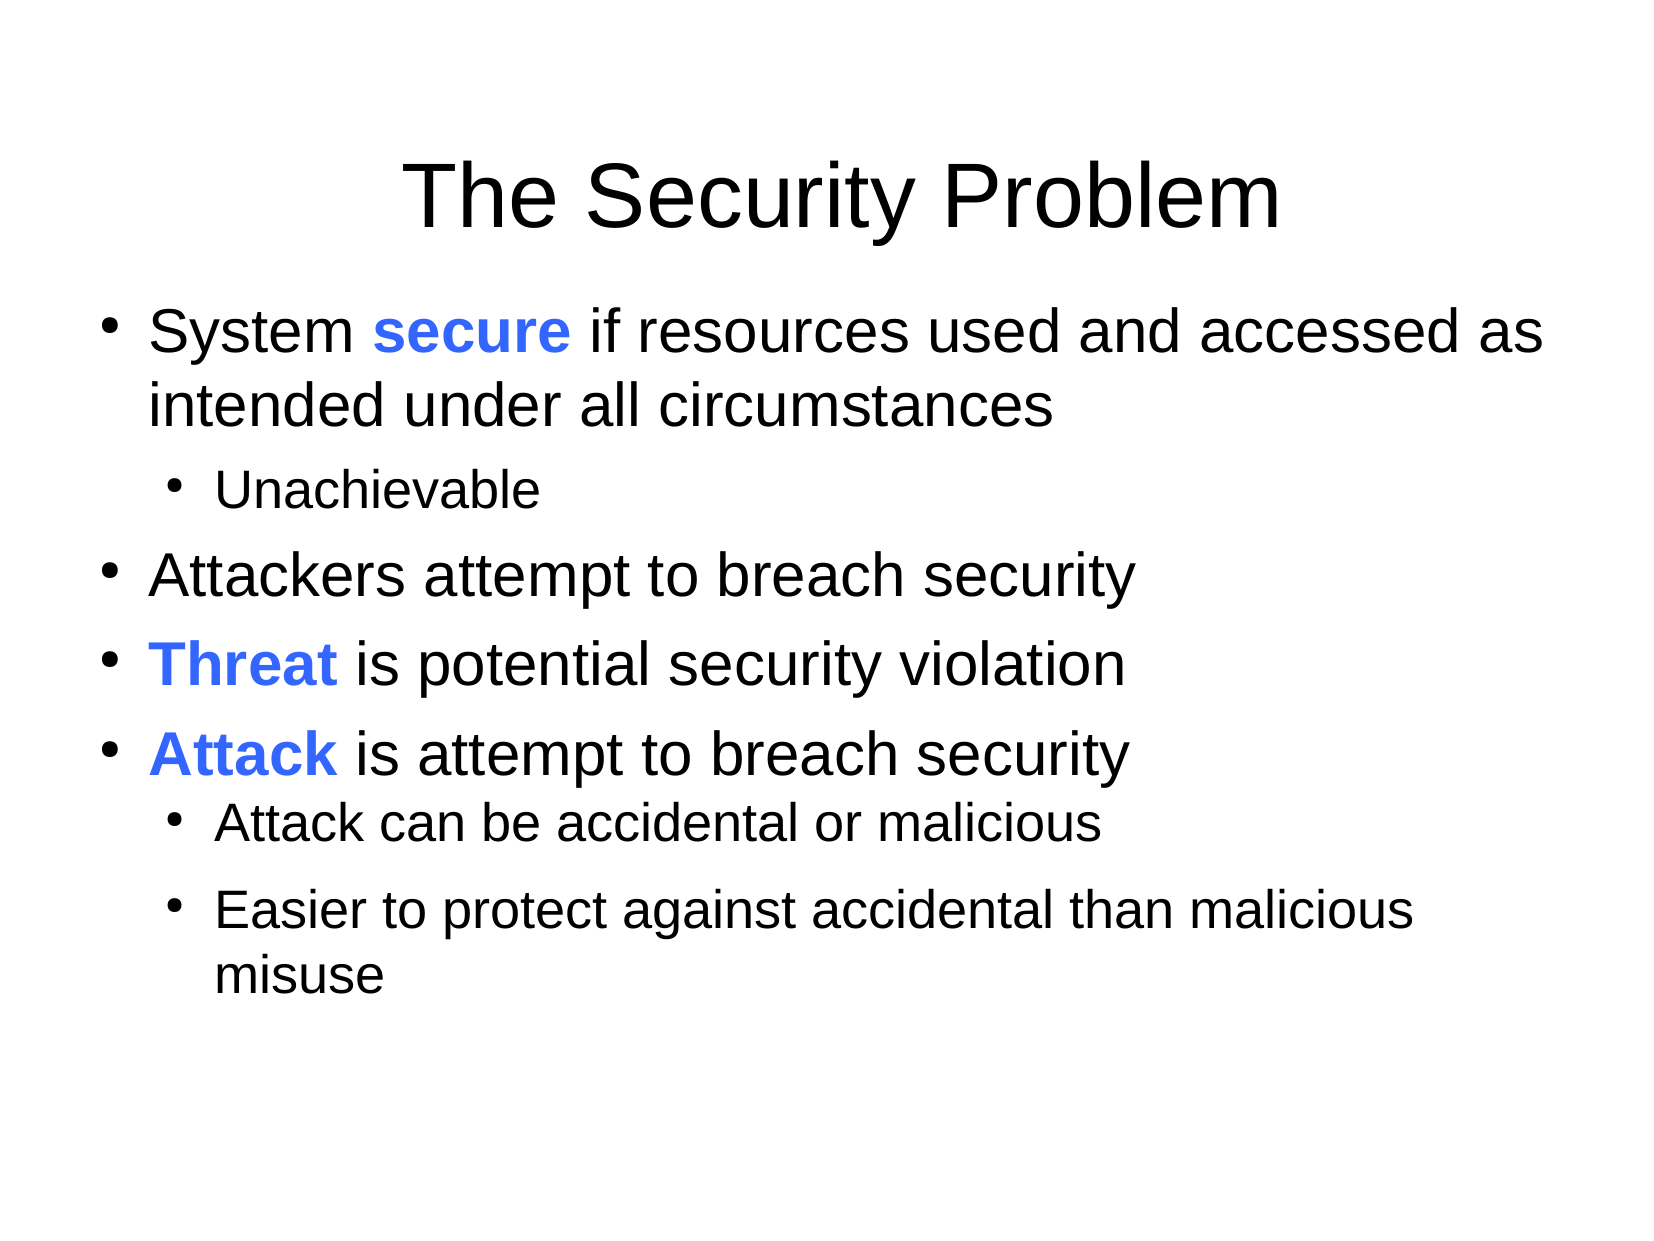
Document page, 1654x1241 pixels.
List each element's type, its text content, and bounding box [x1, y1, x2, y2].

list System secure if resources used and accessed as intended under all circumstances Unachievable Attackers attempt to breach security Threat is potential security violation Attack is attempt to breach security Attack can be accidental or malicious Easier to protect against accidental than malicious misuse [82, 290, 1571, 1010]
title The Security Problem [82, 49, 1571, 257]
